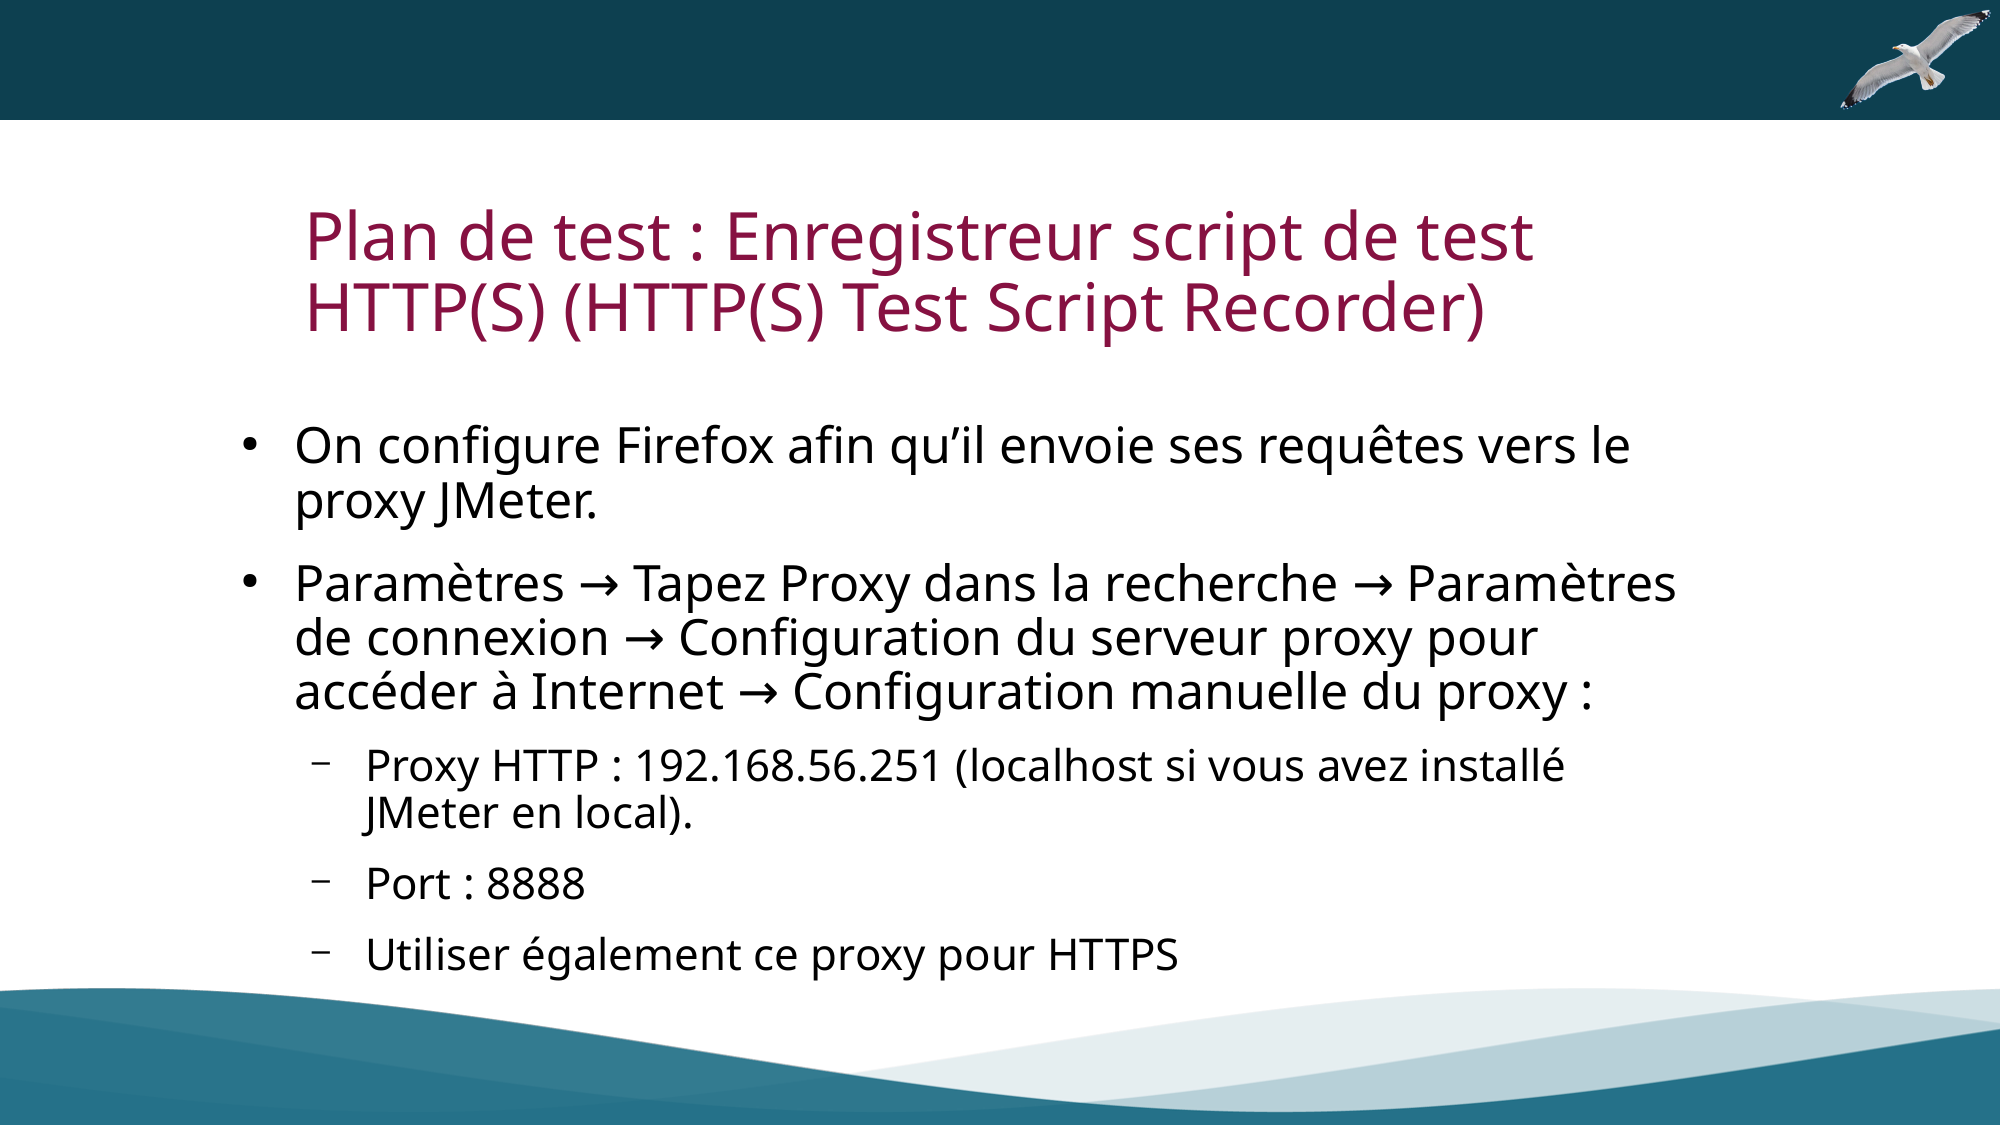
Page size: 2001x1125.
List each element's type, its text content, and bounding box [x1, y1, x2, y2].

list Plan de test : Enregistreur script de test HTTP(S) (HTTP(S) Test Script Recorder) [218, 194, 1689, 326]
list On configure Firefox afin qu’il envoie ses requêtes vers le proxy JMeter. Paramètres → Tapez Proxy dans la recherche → Paramètres de connexion → Configuration du serveur proxy pour accéder à Internet → Configuration manuelle du proxy : Proxy HTTP : 192.168.56.251 (localhost si vous avez installé JMeter en local). Port : 8888 Utiliser également ce proxy pour HTTPS [208, 413, 1701, 1111]
picture [1820, 0, 2000, 120]
picture [0, 974, 2000, 1125]
